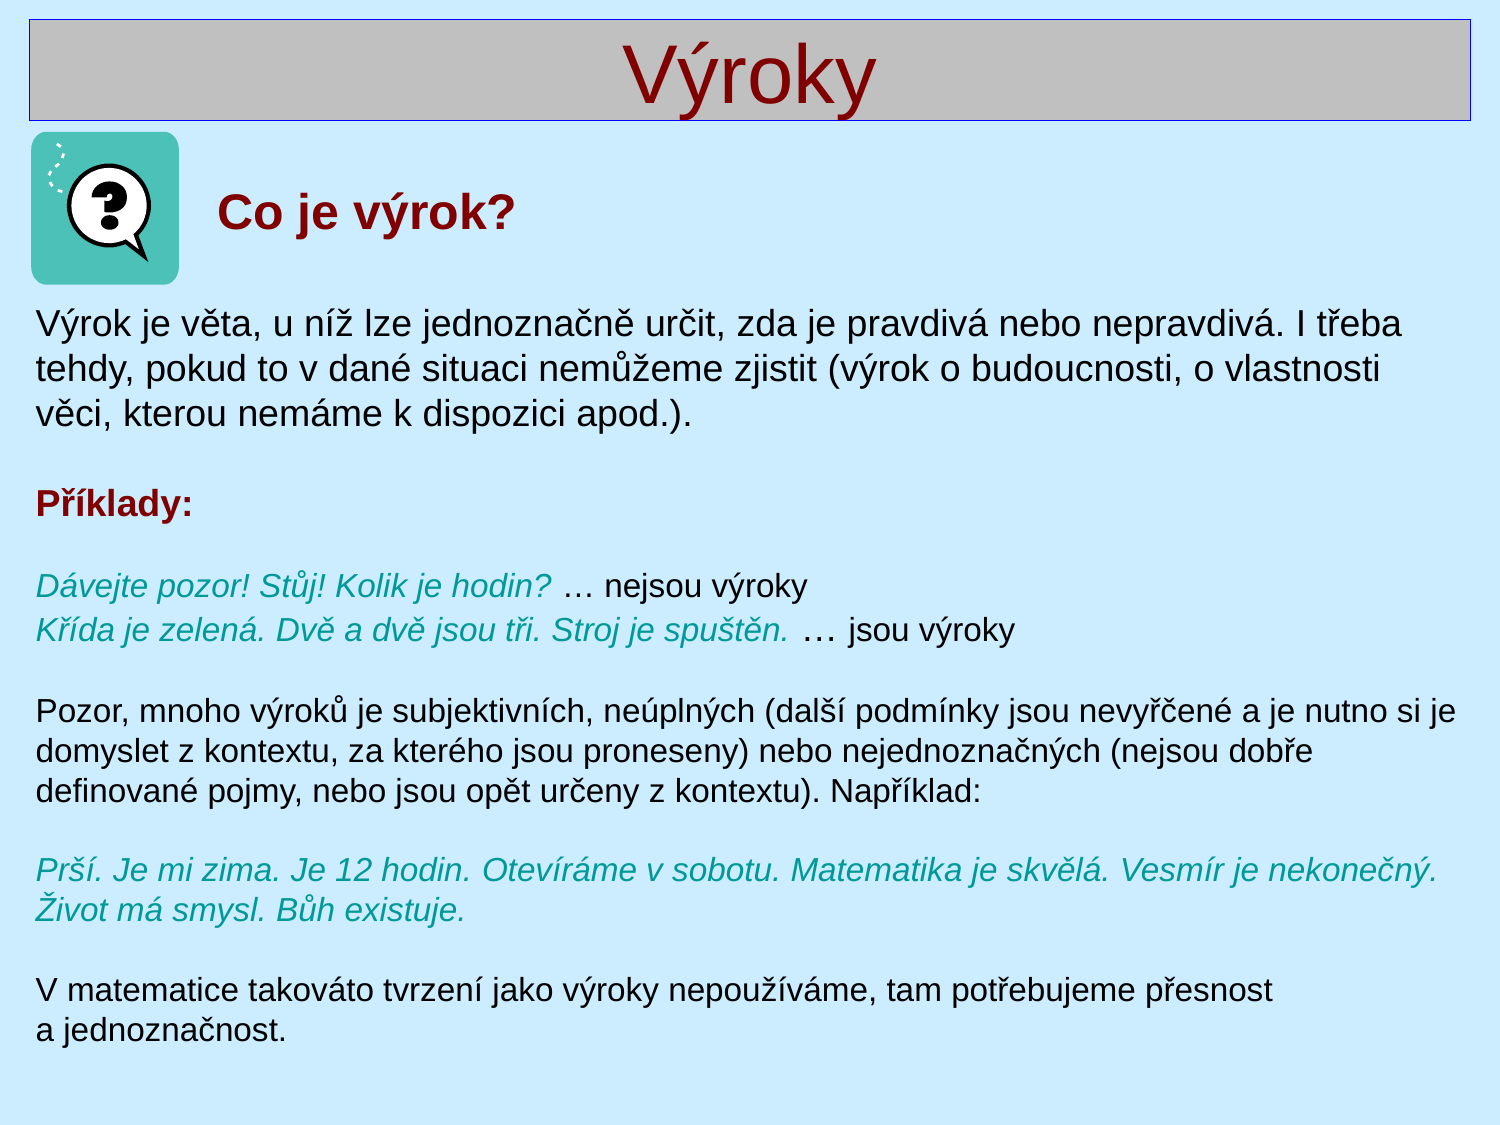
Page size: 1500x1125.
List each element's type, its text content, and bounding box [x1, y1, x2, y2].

title Výroky [29, 19, 1471, 121]
picture [31, 131, 179, 285]
text_box Co je výrok? Výrok je věta, u níž lze jednoznačně určit, zda je pravdivá nebo nepravdivá. I třeba tehdy, pokud to v dané situaci nemůžeme zjistit (výrok o budoucnosti, o vlastnosti věci, kterou nemáme k dispozici apod.). Příklady: Dávejte pozor! Stůj! Kolik je hodin? … nejsou výroky Křída je zelená. Dvě a dvě jsou tři. Stroj je spuštěn. … jsou výroky Pozor, mnoho výroků je subjektivních, neúplných (další podmínky jsou nevyřčené a je nutno si je domyslet z kontextu, za kterého jsou proneseny) nebo nejednoznačných (nejsou dobře definované pojmy, nebo jsou opět určeny z kontextu). Například: Prší. Je mi zima. Je 12 hodin. Otevíráme v sobotu. Matematika je skvělá. Vesmír je nekonečný. Život má smysl. Bůh existuje. V matematice takováto tvrzení jako výroky nepoužíváme, tam potřebujeme přesnost a jednoznačnost. [20, 171, 1474, 1056]
